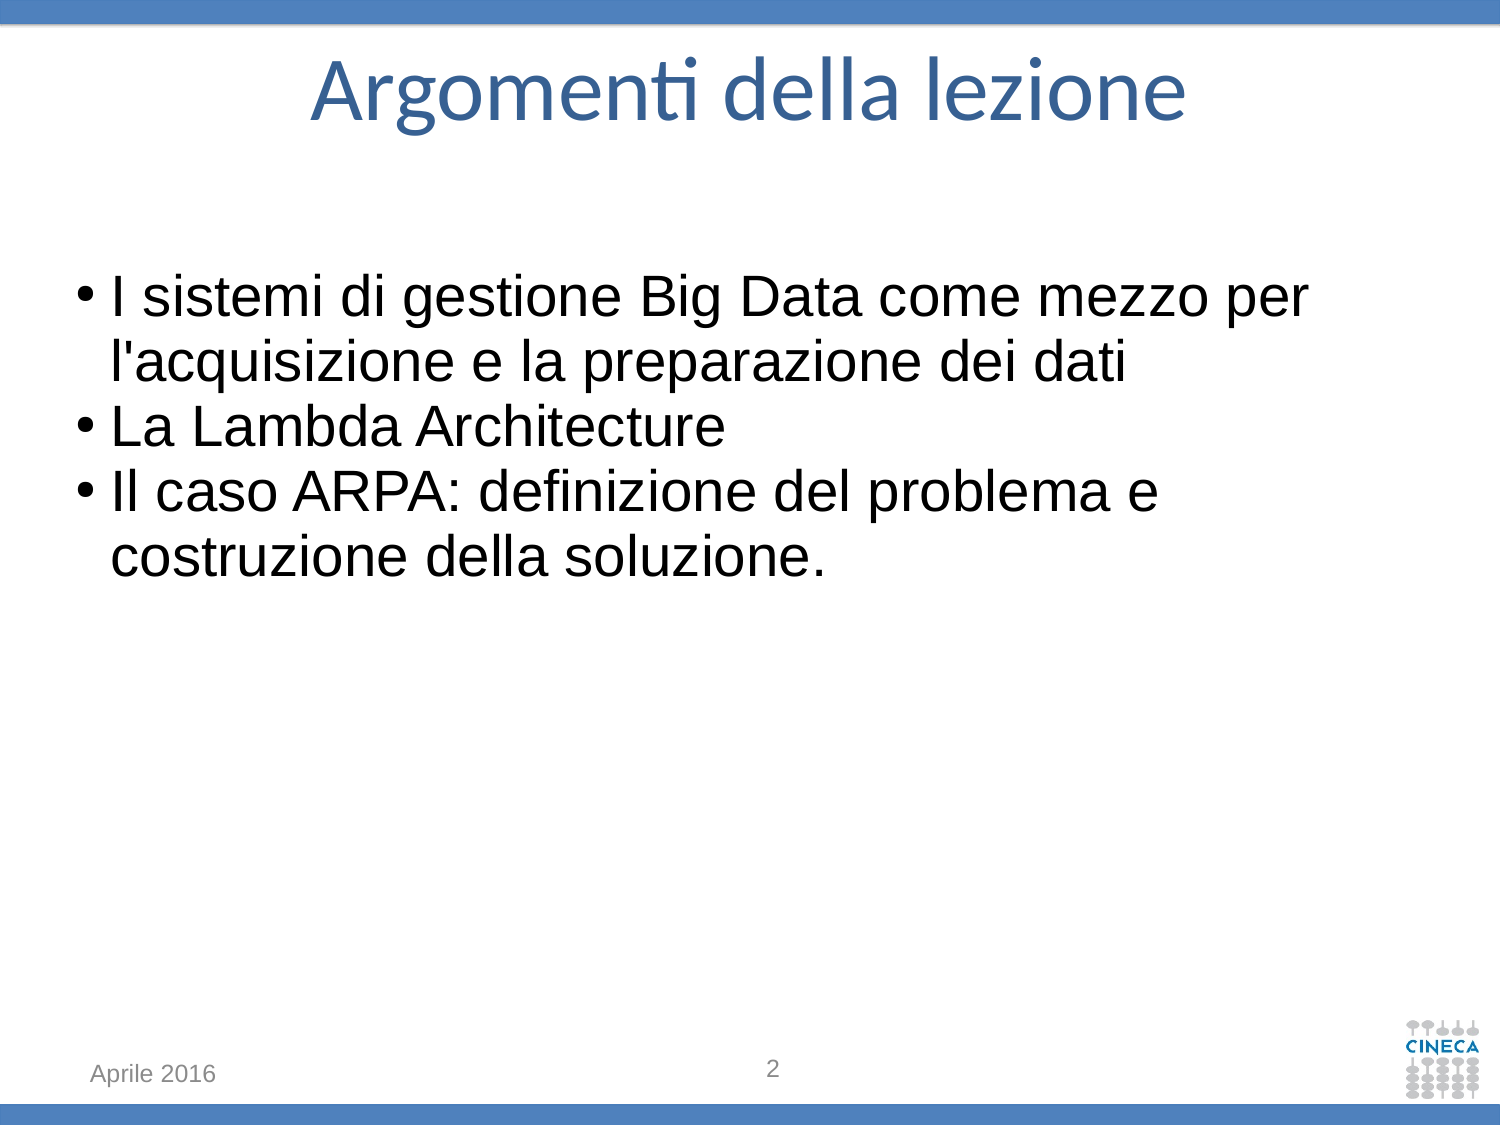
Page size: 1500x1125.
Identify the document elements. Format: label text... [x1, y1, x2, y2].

subtitle I sistemi di gestione Big Data come mezzo per l'acquisizione e la preparazione dei dati La Lambda Architecture Il caso ARPA: definizione del problema e costruzione della soluzione. [75, 263, 1425, 916]
text_box <number> [598, 1045, 949, 1105]
picture [1406, 1020, 1479, 1099]
text_box Aprile 2016 [74, 1042, 425, 1103]
text_box Argomenti della lezione [0, 43, 1500, 125]
